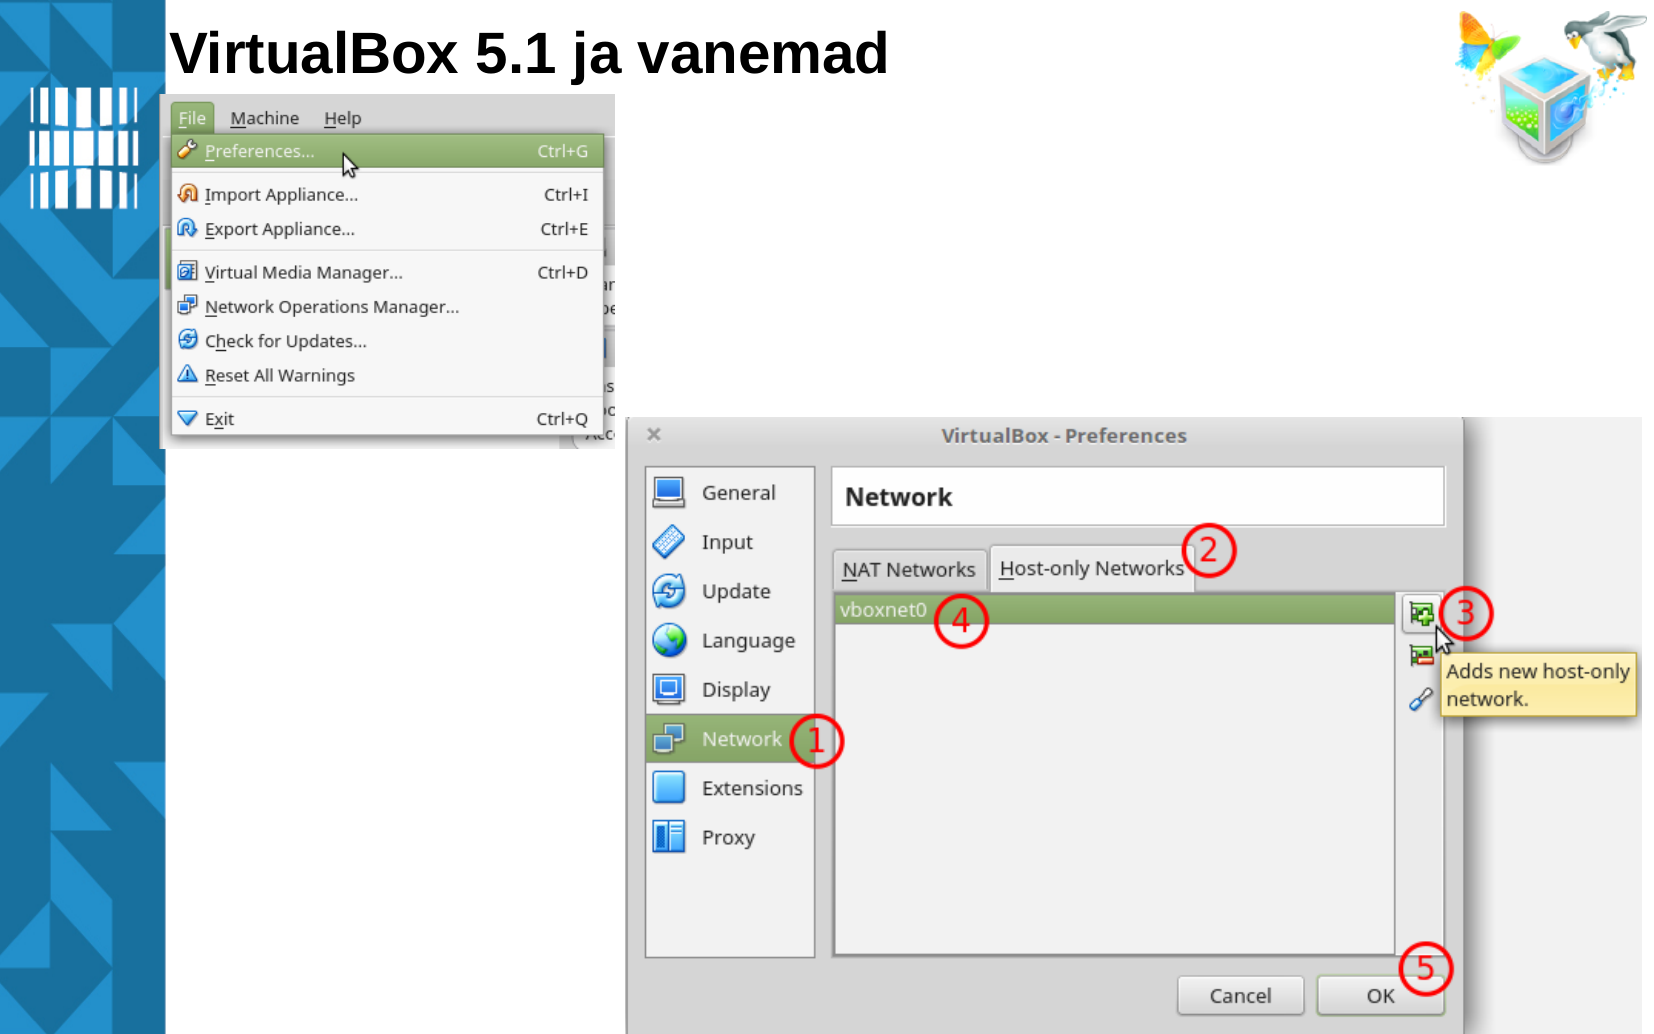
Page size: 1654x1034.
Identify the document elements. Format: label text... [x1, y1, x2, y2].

picture [625, 417, 1642, 1034]
picture [159, 94, 615, 449]
title VirtualBox 5.1 ja vanemad [169, 11, 1571, 95]
picture [1452, 7, 1653, 166]
